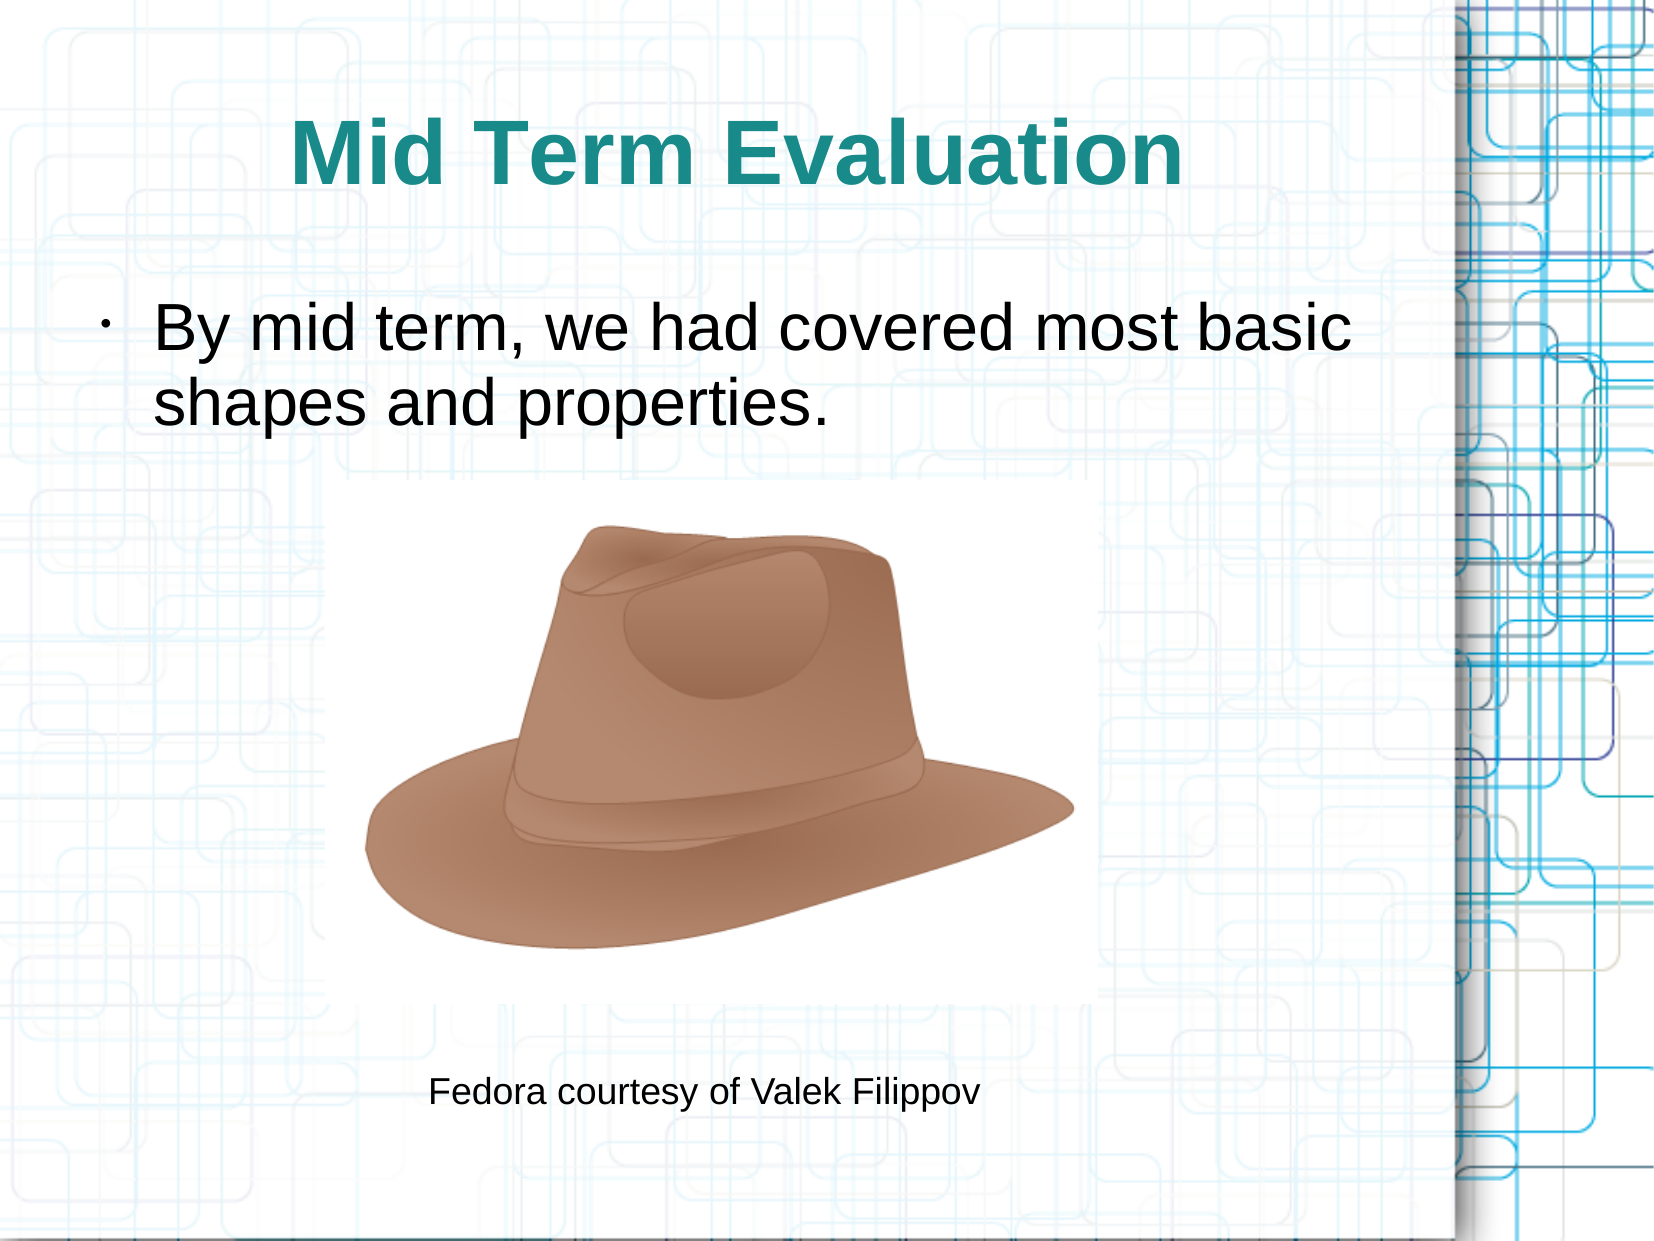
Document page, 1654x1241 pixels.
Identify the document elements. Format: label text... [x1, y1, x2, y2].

text_box Fedora courtesy of Valek Filippov [413, 1062, 996, 1120]
picture [0, 0, 1654, 1241]
list By mid term, we had covered most basic shapes and properties. [82, 290, 1418, 1241]
title Mid Term Evaluation [59, 49, 1418, 257]
picture [324, 480, 1098, 1004]
